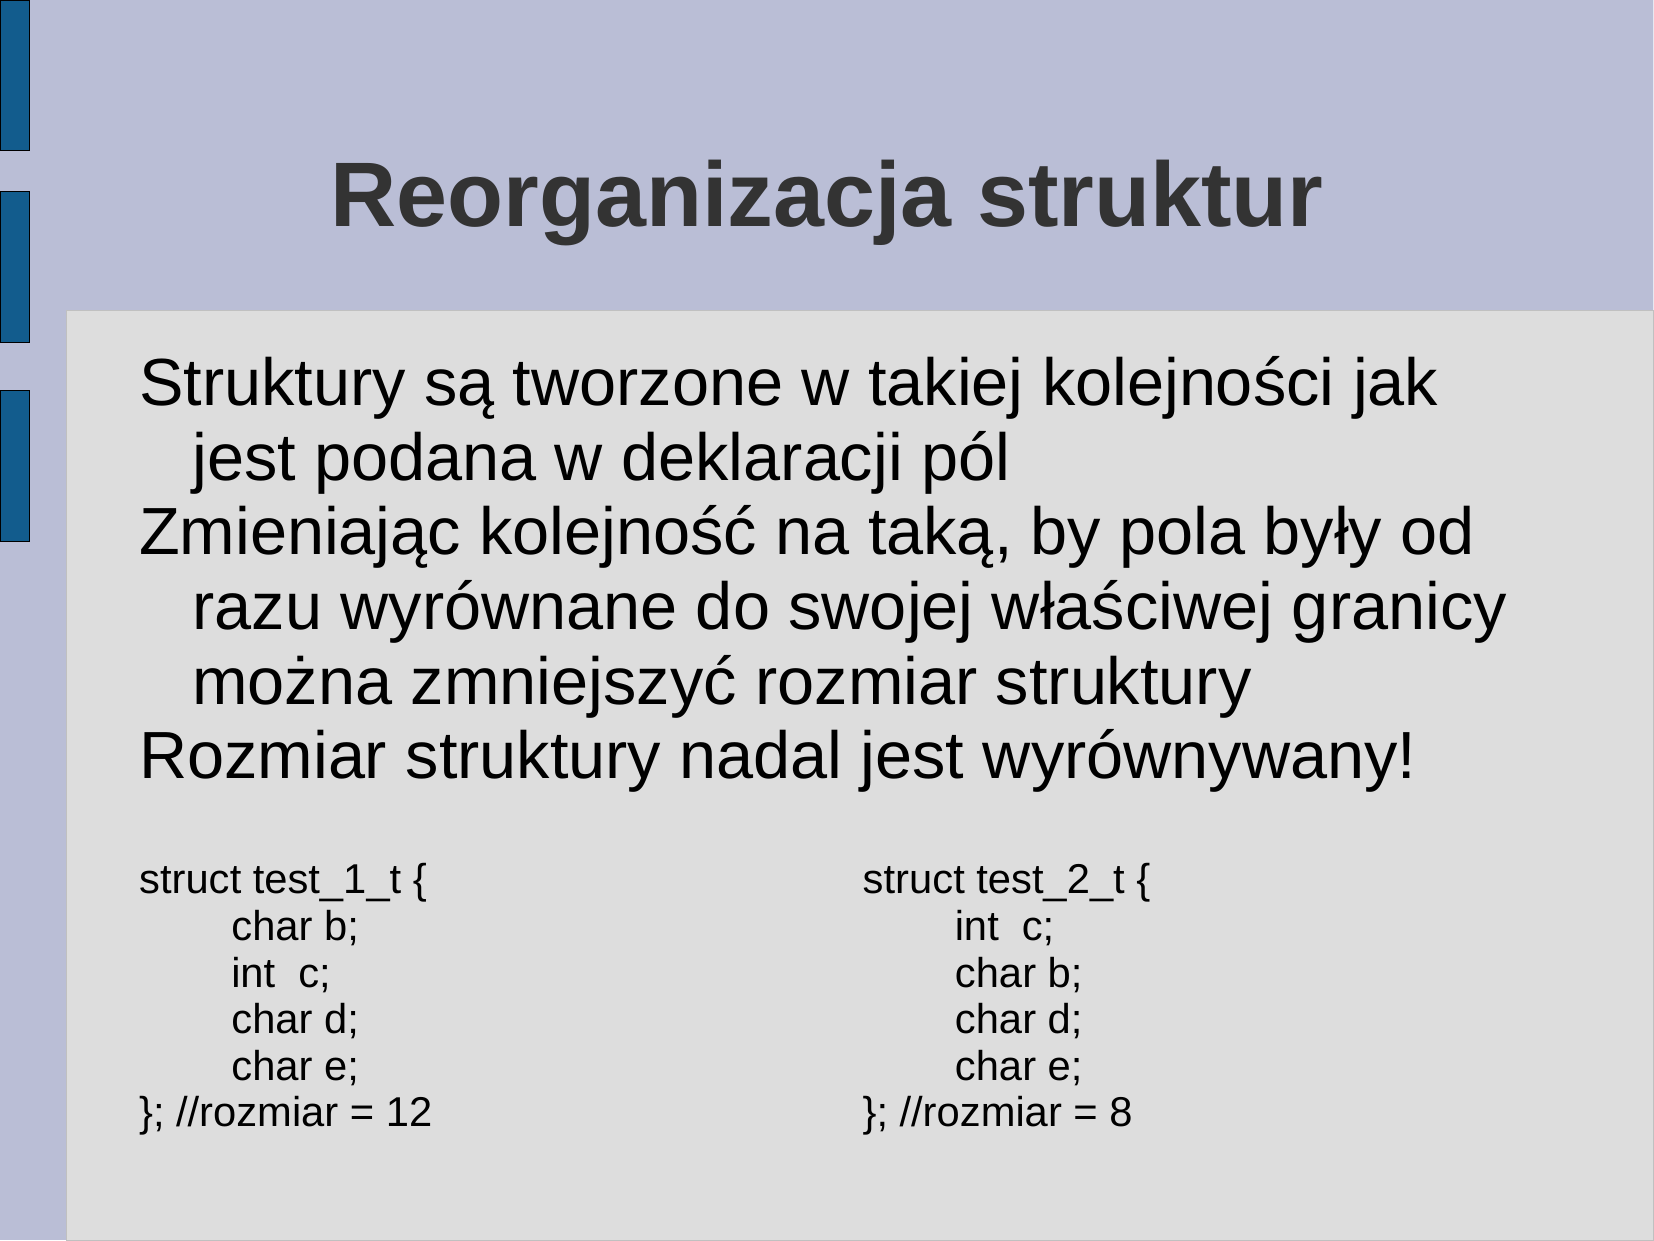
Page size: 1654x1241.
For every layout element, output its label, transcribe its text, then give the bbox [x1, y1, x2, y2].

list struct test_2_t { int c; char b; char d; char e; }; //rozmiar = 8 [845, 856, 1535, 1170]
list Struktury są tworzone w takiej kolejności jak jest podana w deklaracji pól Zmieniając kolejność na taką, by pola były od razu wyrównane do swojej właściwej granicy można zmniejszyć rozmiar struktury Rozmiar struktury nadal jest wyrównywany! [121, 344, 1534, 857]
list struct test_1_t { char b; int c; char d; char e; }; //rozmiar = 12 [121, 856, 811, 1223]
title Reorganizacja struktur [121, 91, 1534, 299]
